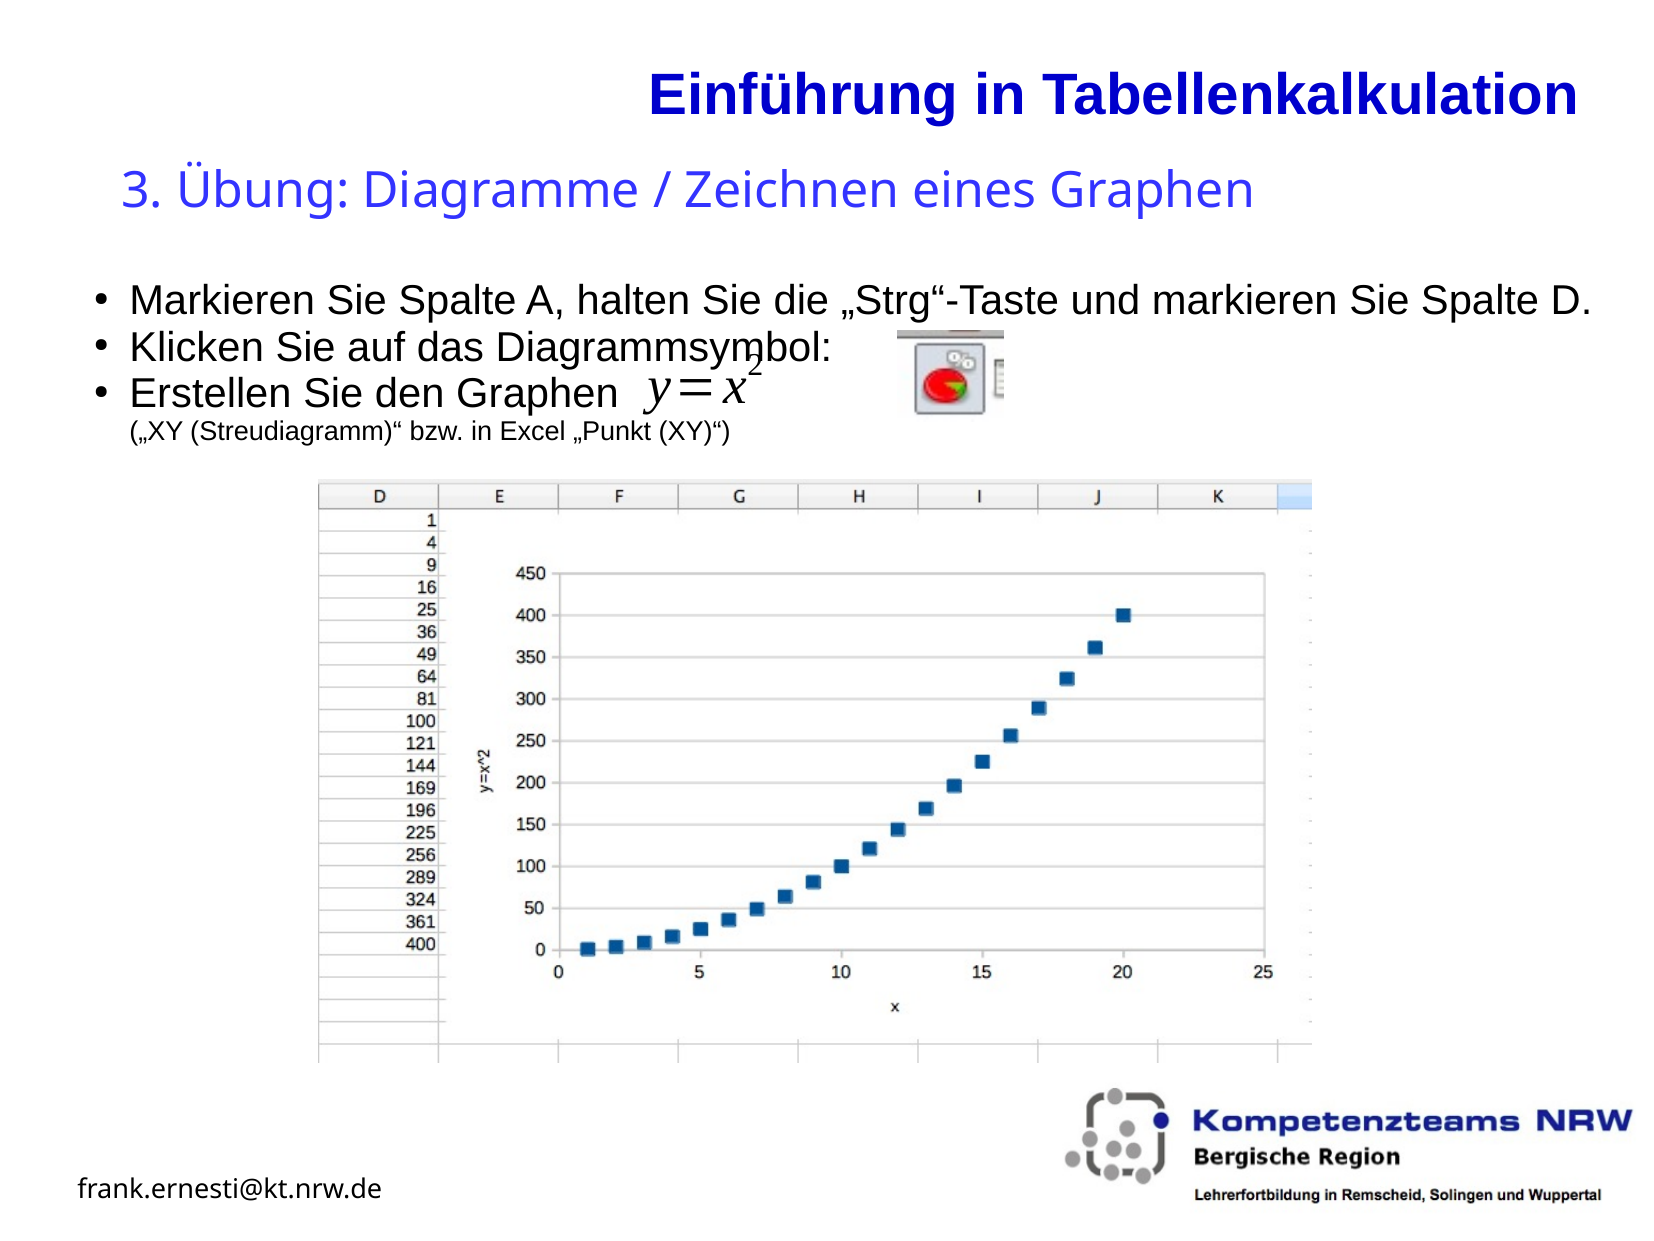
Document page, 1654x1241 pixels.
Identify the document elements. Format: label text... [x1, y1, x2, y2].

text_box Markieren Sie Spalte A, halten Sie die „Strg“-Taste und markieren Sie Spalte D. Klicken Sie auf das Diagrammsymbol: Erstellen Sie den Graphen („XY (Streudiagramm)“ bzw. in Excel „Punkt (XY)“) [79, 269, 1607, 454]
chart [625, 348, 780, 415]
picture [318, 479, 1312, 1063]
table_header Einführung in Tabellenkalkulation [402, 55, 1594, 135]
text_box frank.ernesti@kt.nrw.de [62, 1162, 378, 1205]
table_header [95, 55, 401, 135]
text_box 3. Übung: Diagramme / Zeichnen eines Graphen [106, 146, 1215, 218]
picture [897, 330, 1004, 422]
picture [1037, 1074, 1642, 1225]
